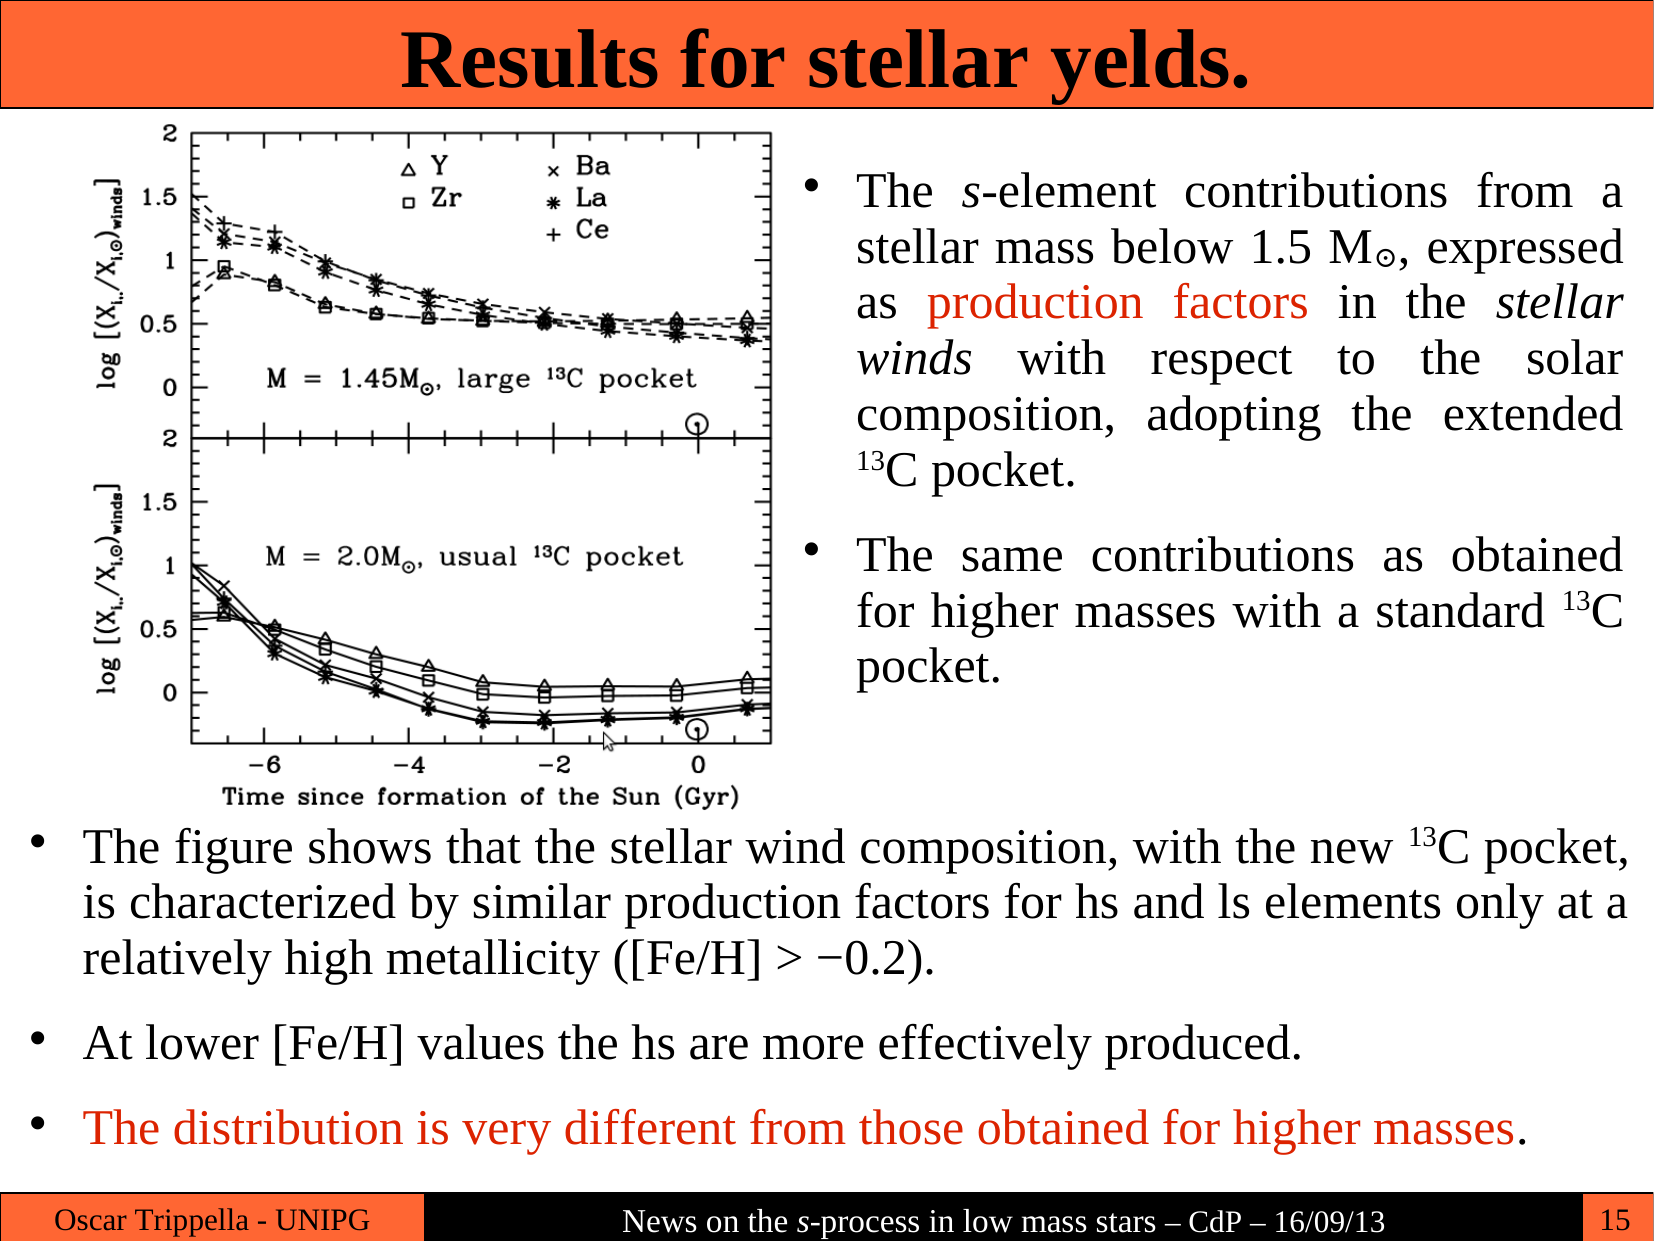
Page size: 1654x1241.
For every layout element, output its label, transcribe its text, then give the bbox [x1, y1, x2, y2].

list The figure shows that the stellar wind composition, with the new 13C pocket, is characterized by similar production factors for hs and ls elements only at a relatively high metallicity ([Fe/H] > −0.2). At lower [Fe/H] values the hs are more effectively produced. The distribution is very different from those obtained for higher masses. [11, 814, 1630, 1157]
text_box 15 [1583, 1192, 1654, 1241]
picture [59, 112, 794, 815]
text_box Results for stellar yelds. [0, 0, 1654, 108]
list The s-element contributions from a stellar mass below 1.5 M⊙, expressed as production factors in the stellar winds with respect to the solar composition, adopting the extended 13C pocket. The same contributions as obtained for higher masses with a standard 13C pocket. [794, 159, 1625, 710]
text_box News on the s-process in low mass stars – CdP – 16/09/13 [425, 1192, 1583, 1241]
text_box Oscar Trippella - UNIPG [0, 1192, 425, 1241]
